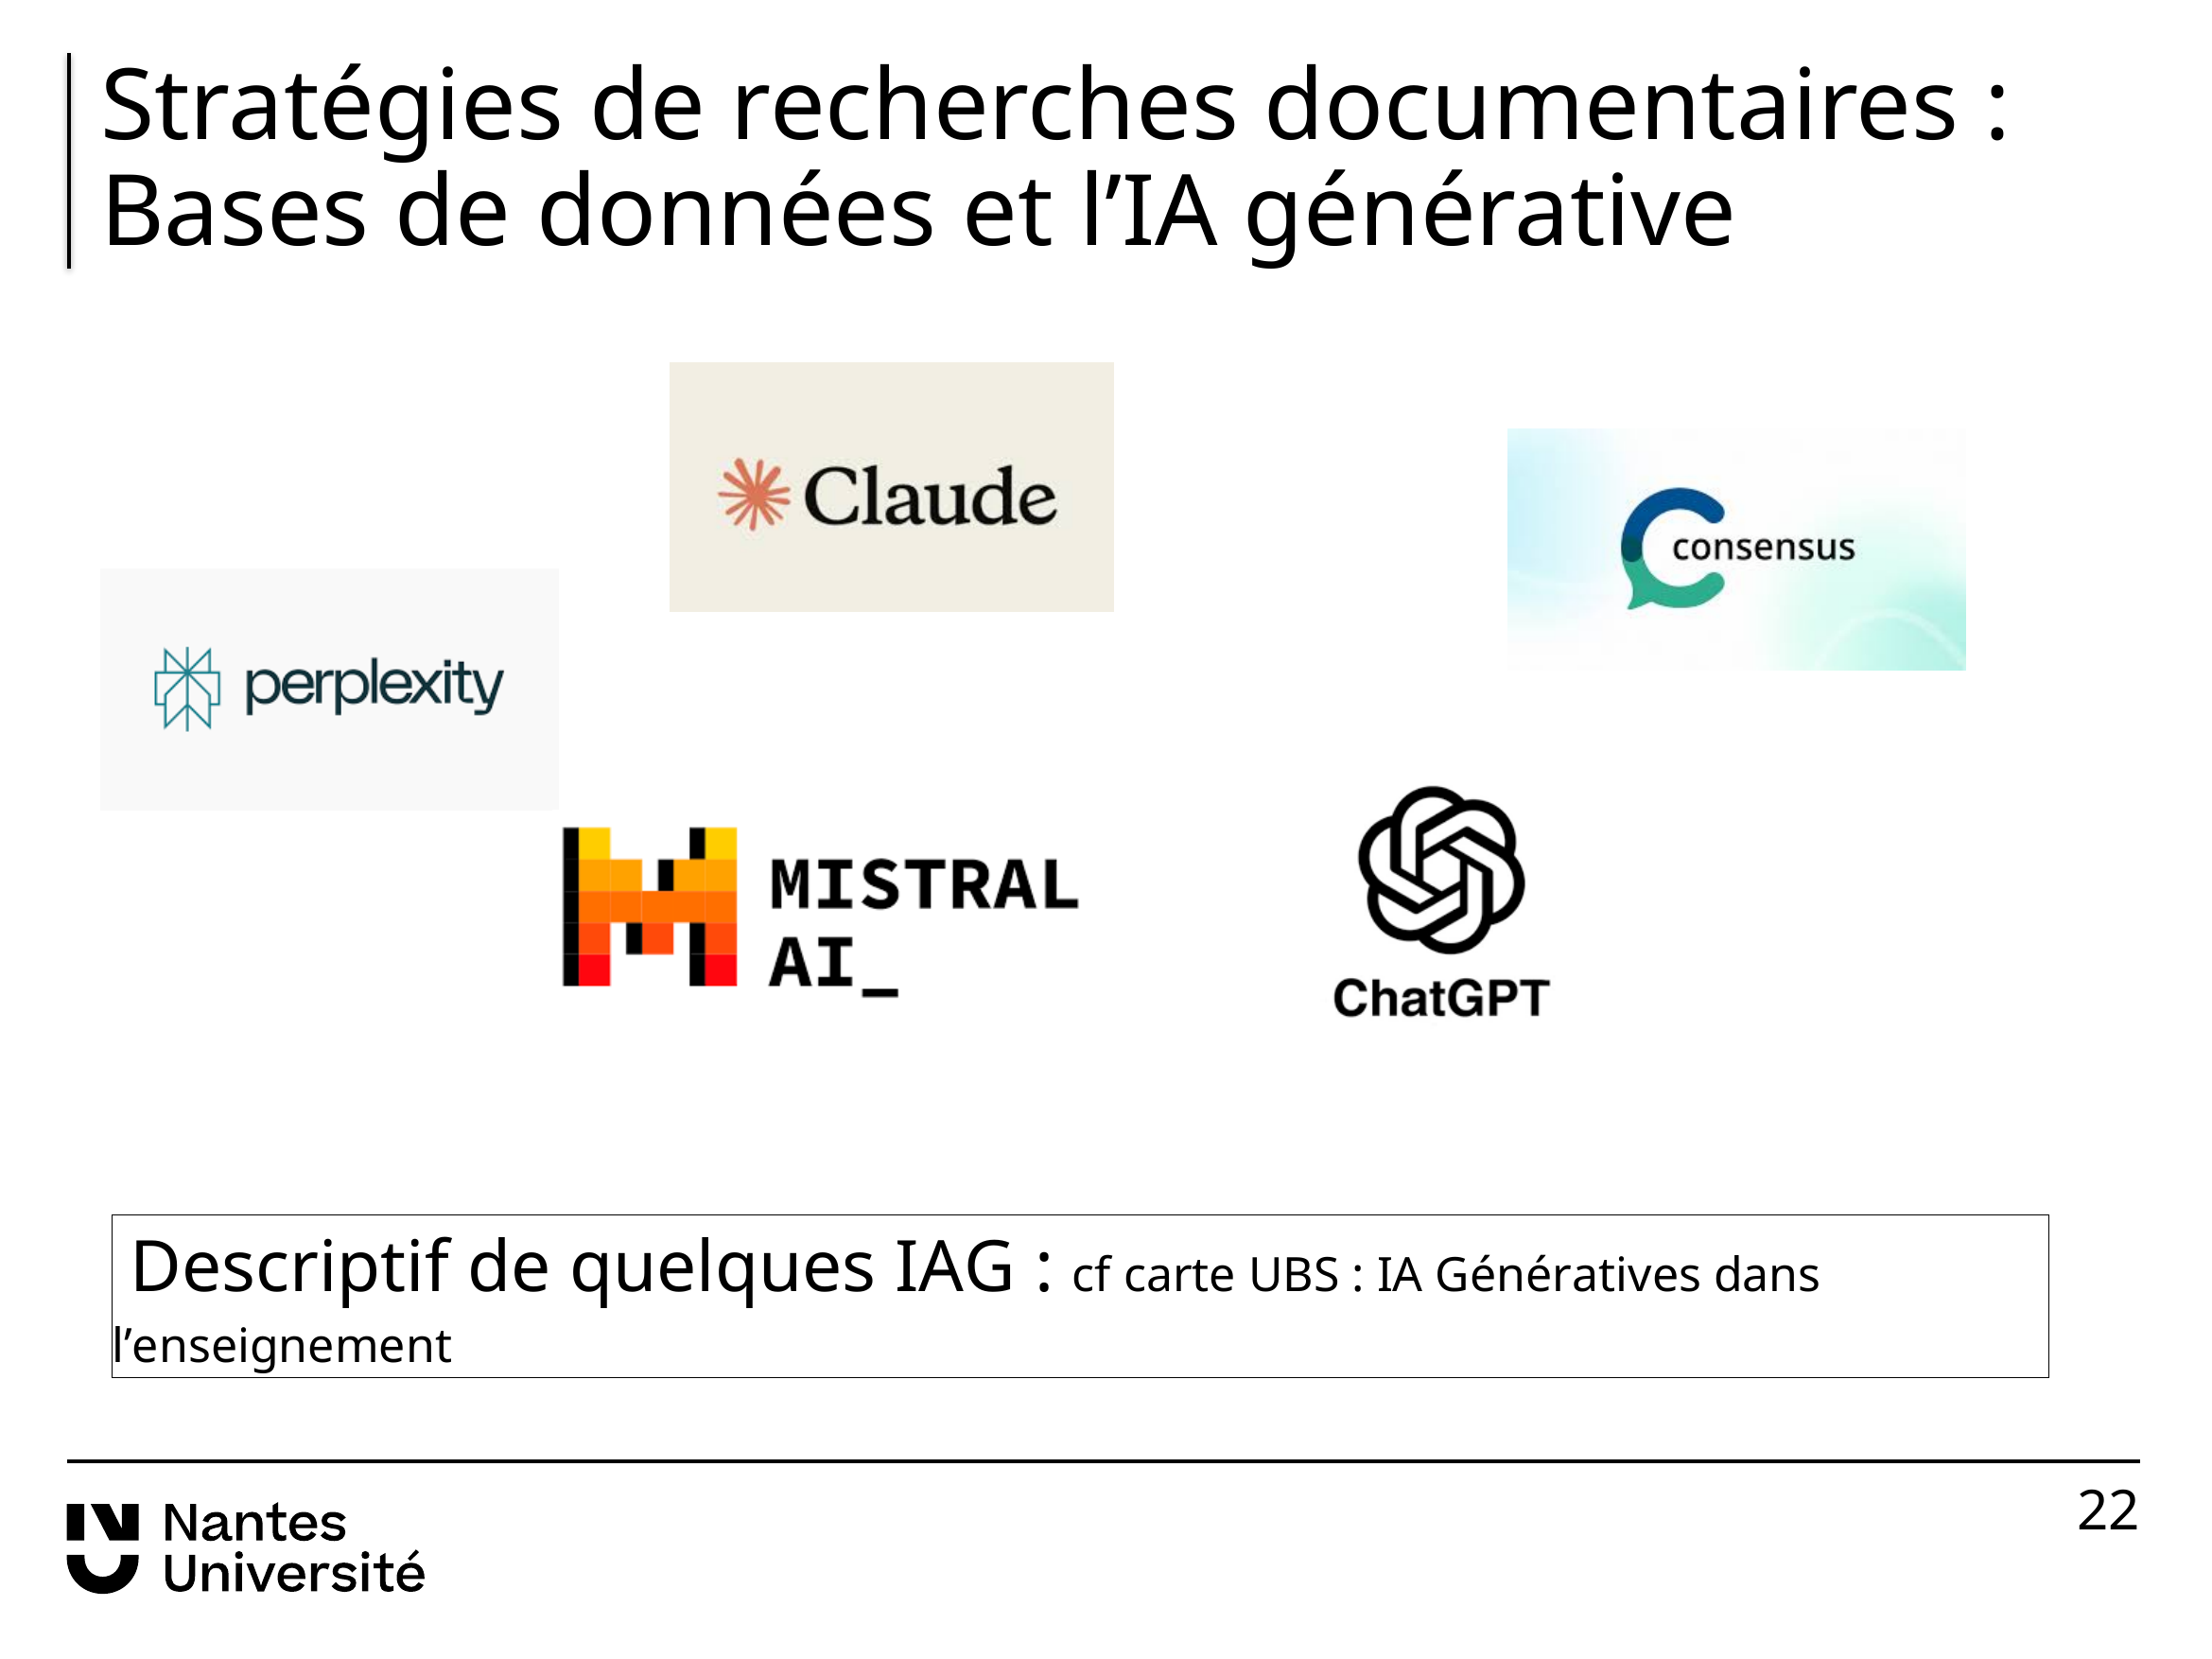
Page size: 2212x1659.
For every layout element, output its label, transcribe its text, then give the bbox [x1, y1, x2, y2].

picture [1507, 428, 1966, 671]
text_box Descriptif de quelques IAG : cf carte UBS : IA Génératives dans l’enseignement [112, 1214, 2049, 1378]
picture [1289, 754, 1593, 1057]
picture [100, 568, 1089, 1016]
picture [670, 362, 1114, 612]
title Stratégies de recherches documentaires : Bases de données et l’IA générative [100, 106, 2023, 215]
slide_number <numéro> [1815, 1478, 2140, 1546]
